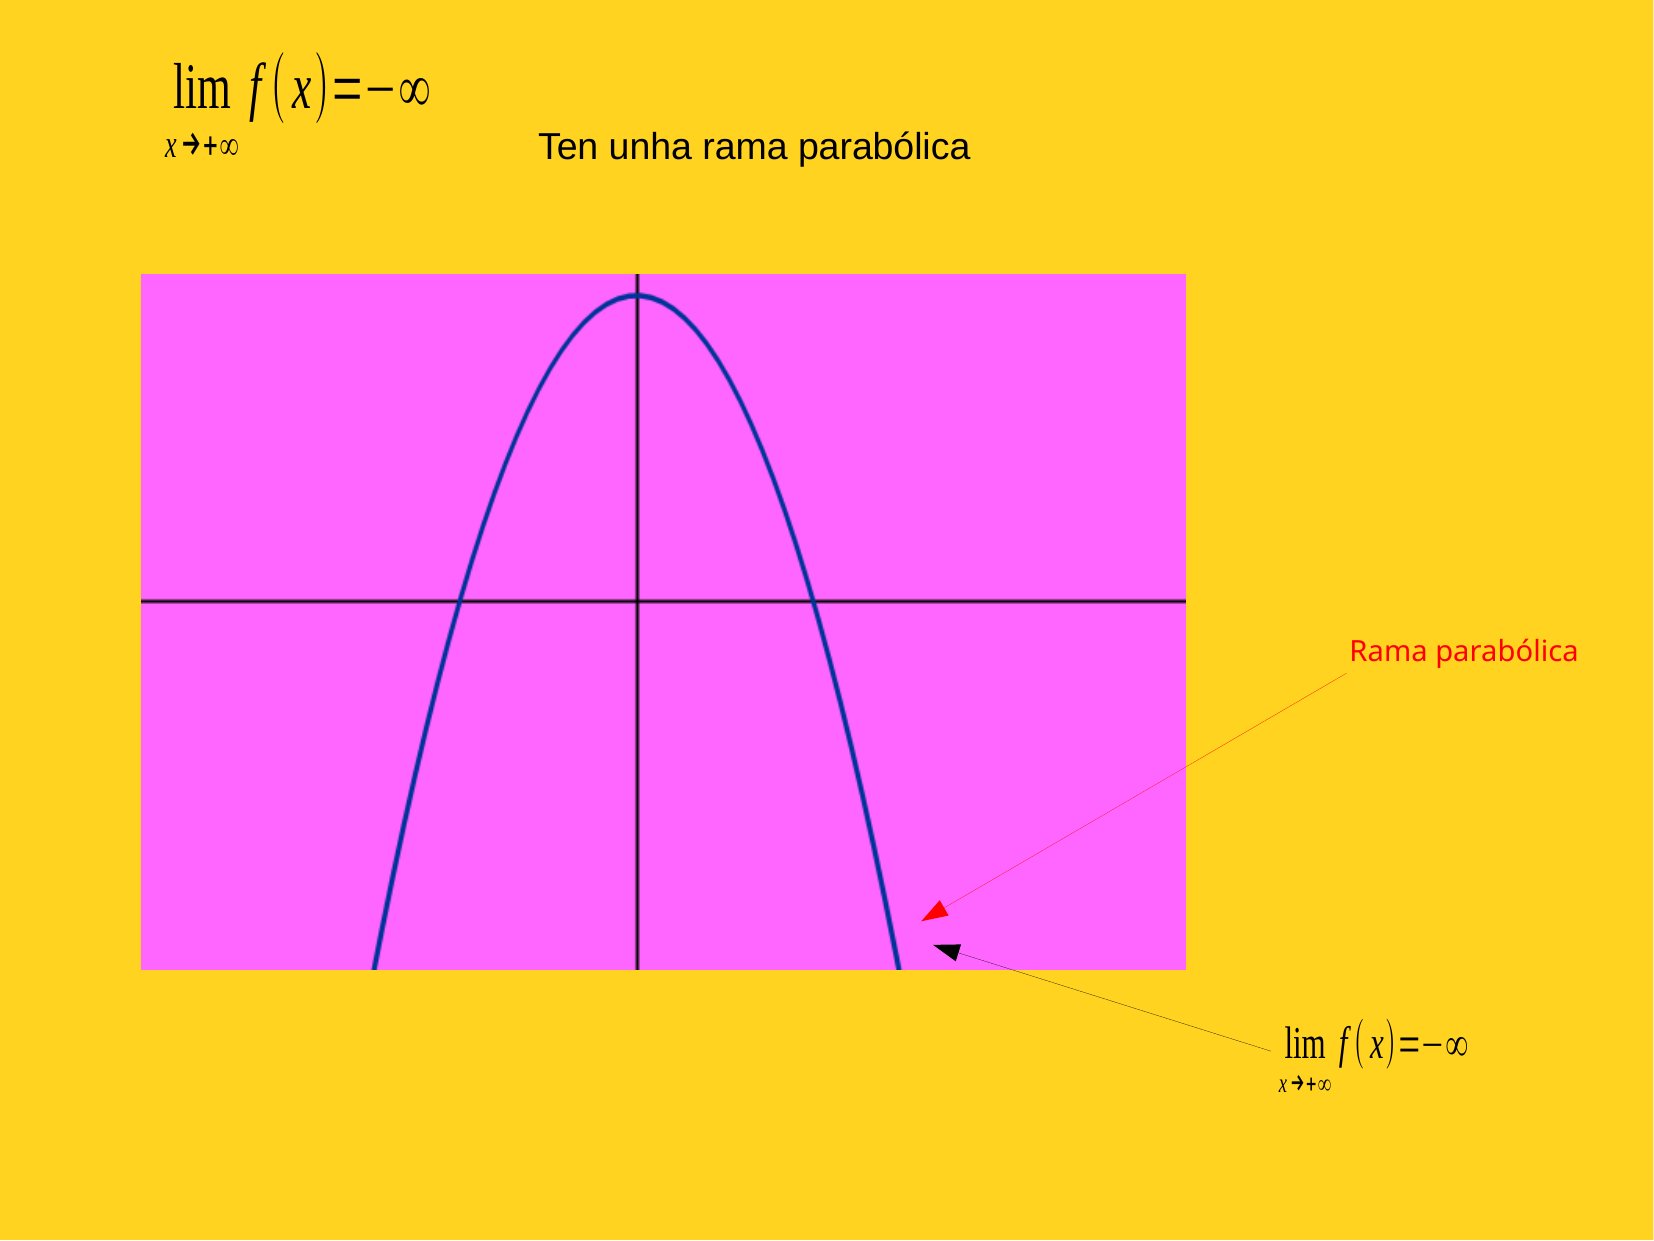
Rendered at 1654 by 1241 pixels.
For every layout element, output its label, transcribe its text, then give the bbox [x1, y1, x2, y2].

chart [154, 47, 443, 166]
picture [141, 274, 1186, 970]
text_box Rama parabólica [1334, 622, 1612, 686]
text_box Ten unha rama parabólica [512, 118, 986, 175]
chart [1270, 1015, 1477, 1099]
